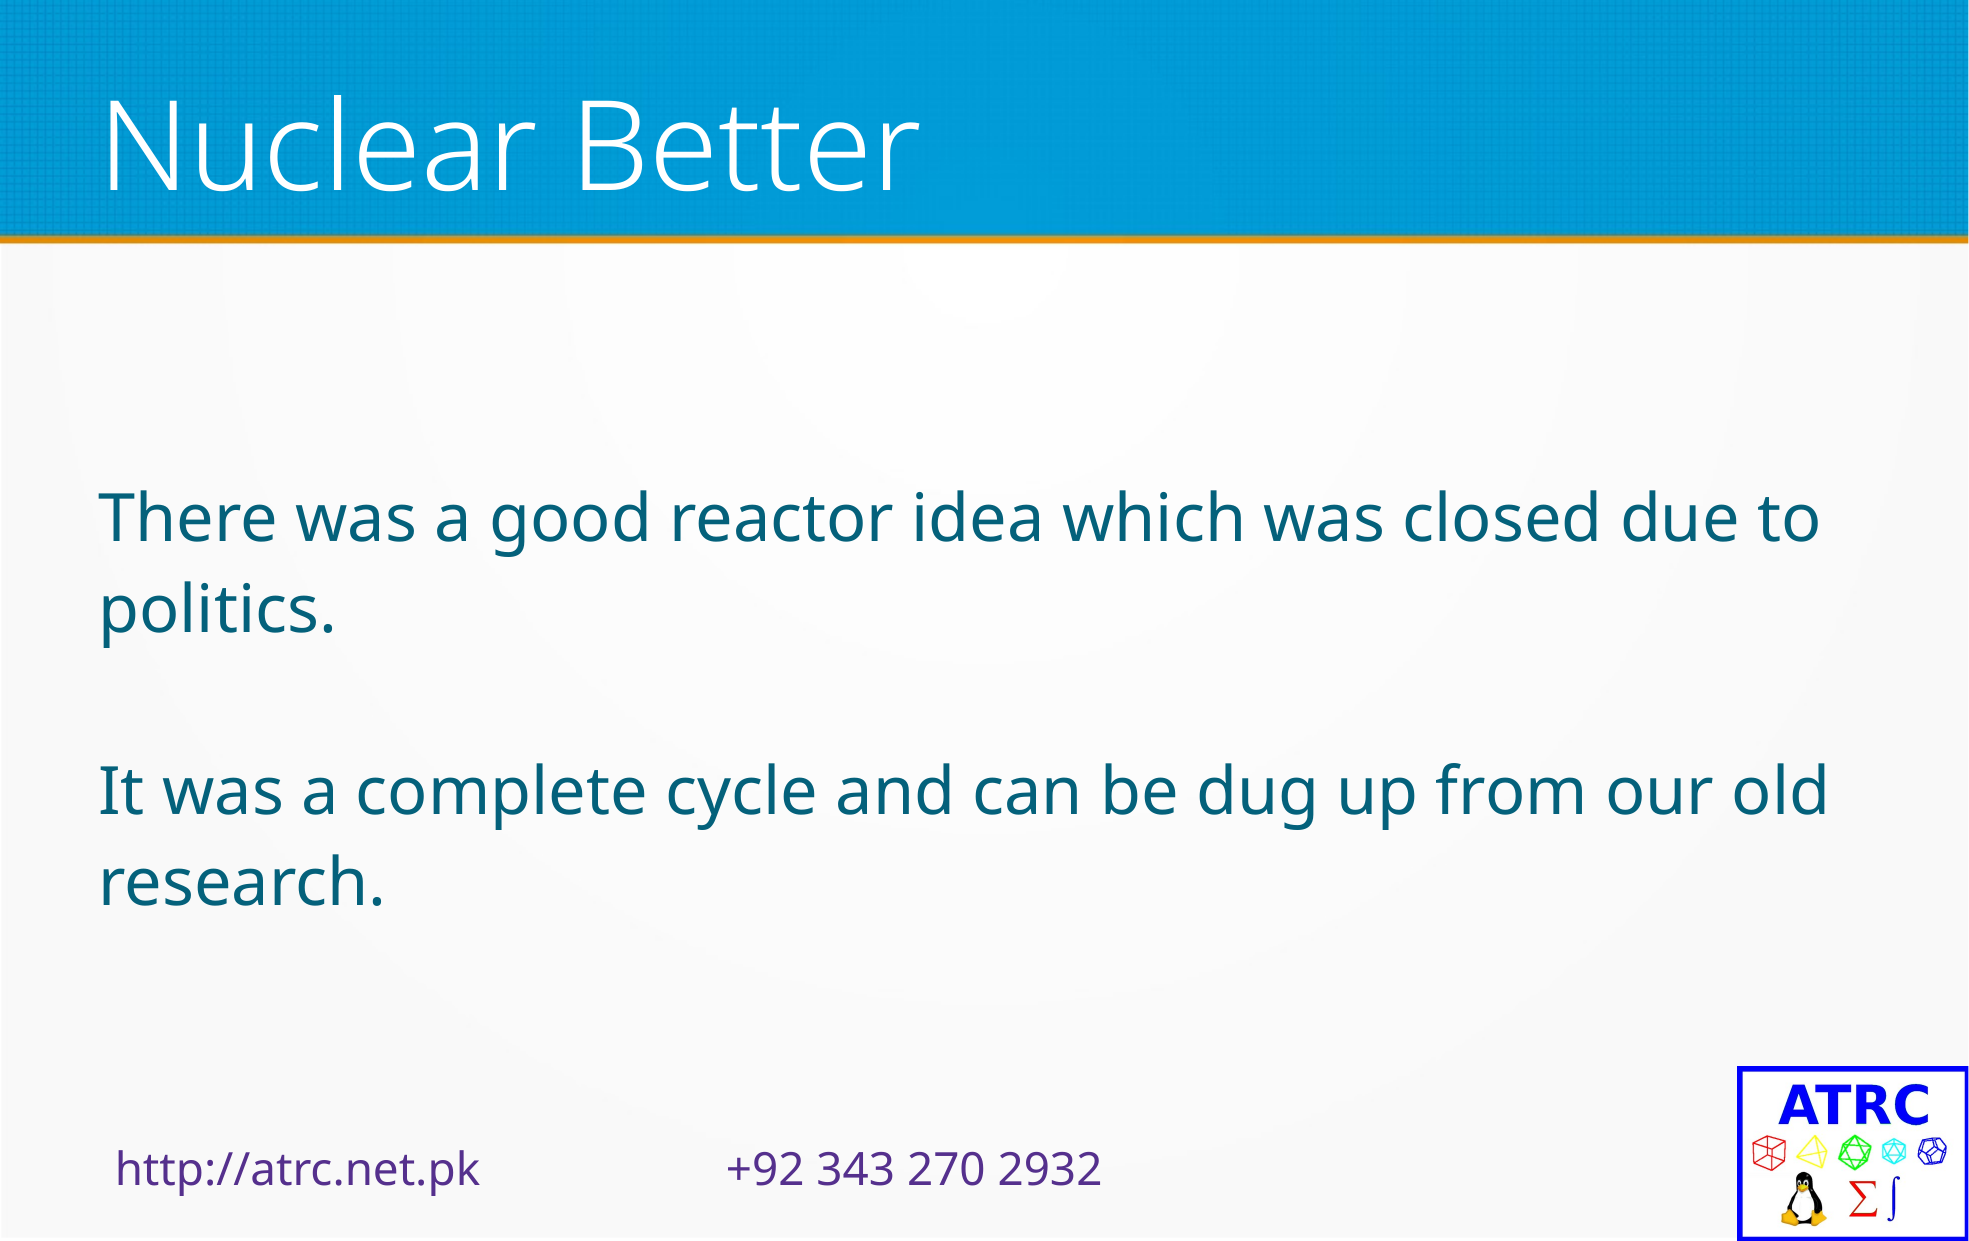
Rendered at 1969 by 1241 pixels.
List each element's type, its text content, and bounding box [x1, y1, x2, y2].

subtitle There was a good reactor idea which was closed due to politics. It was a complete cycle and can be dug up from our old research. [98, 315, 1861, 1081]
title Nuclear Better [98, 19, 1870, 227]
picture [0, 233, 1969, 1241]
